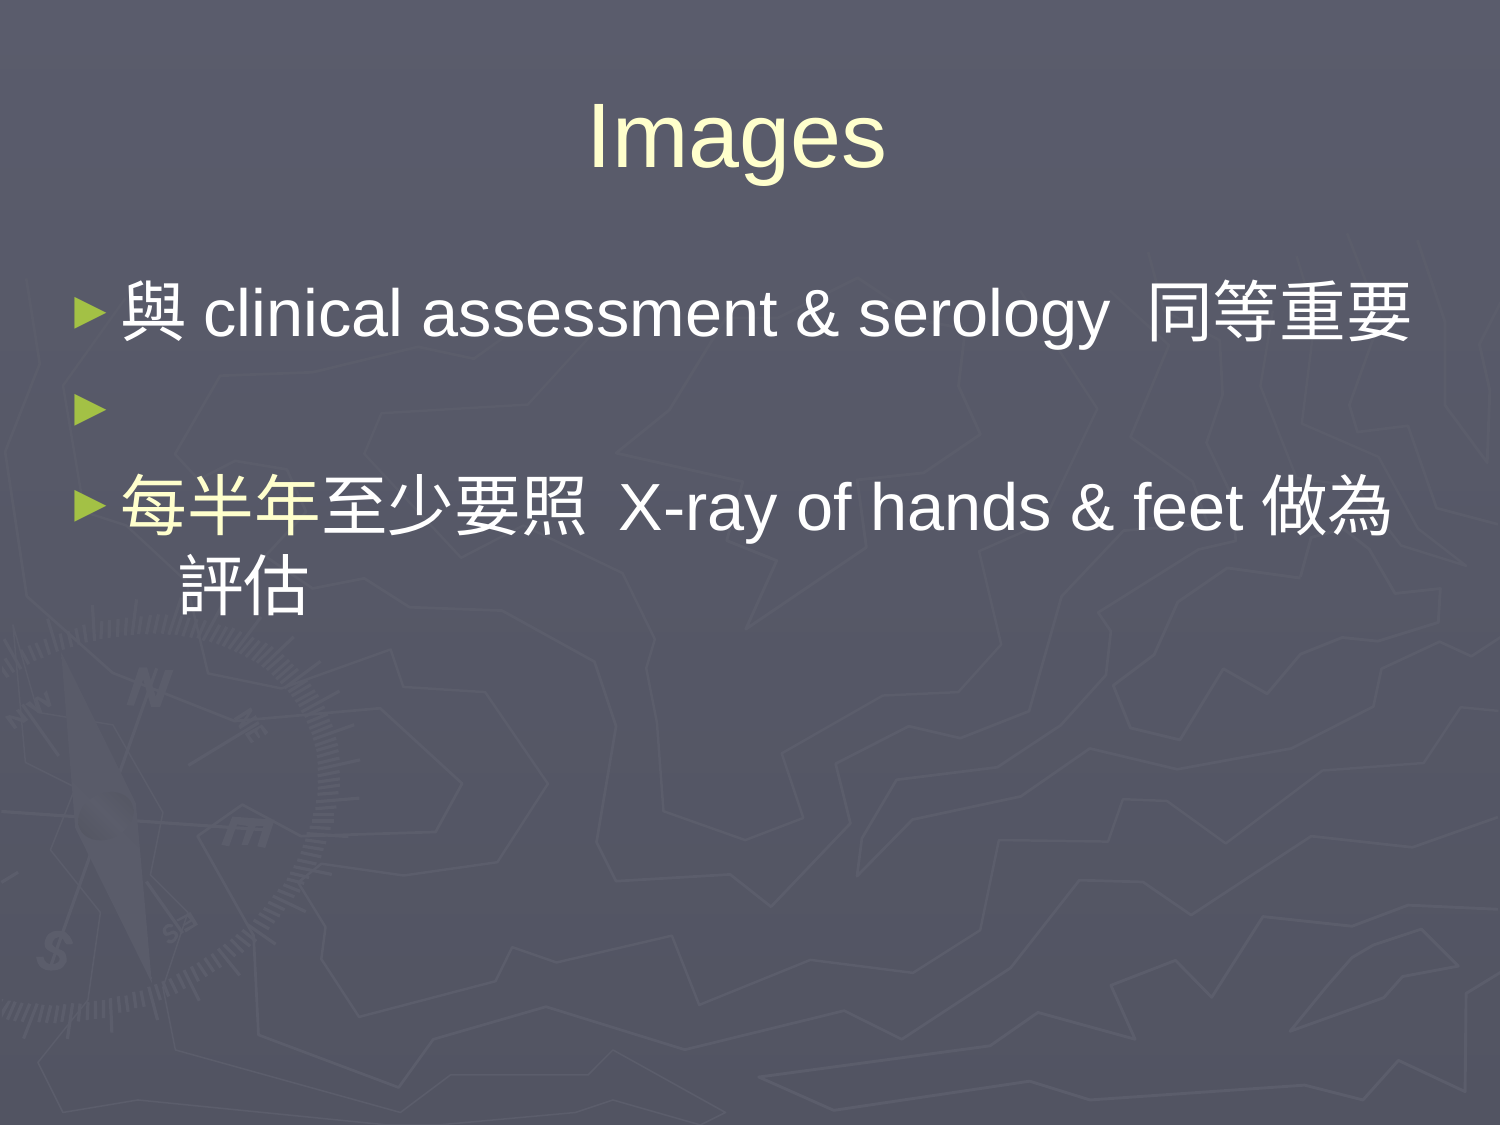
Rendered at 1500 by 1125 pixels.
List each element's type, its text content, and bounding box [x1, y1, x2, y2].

list 與clinical assessment & serology 同等重要 每半年至少要照 X-ray of hands & feet做為評估 [49, 262, 1451, 1001]
title Images [49, 37, 1451, 225]
